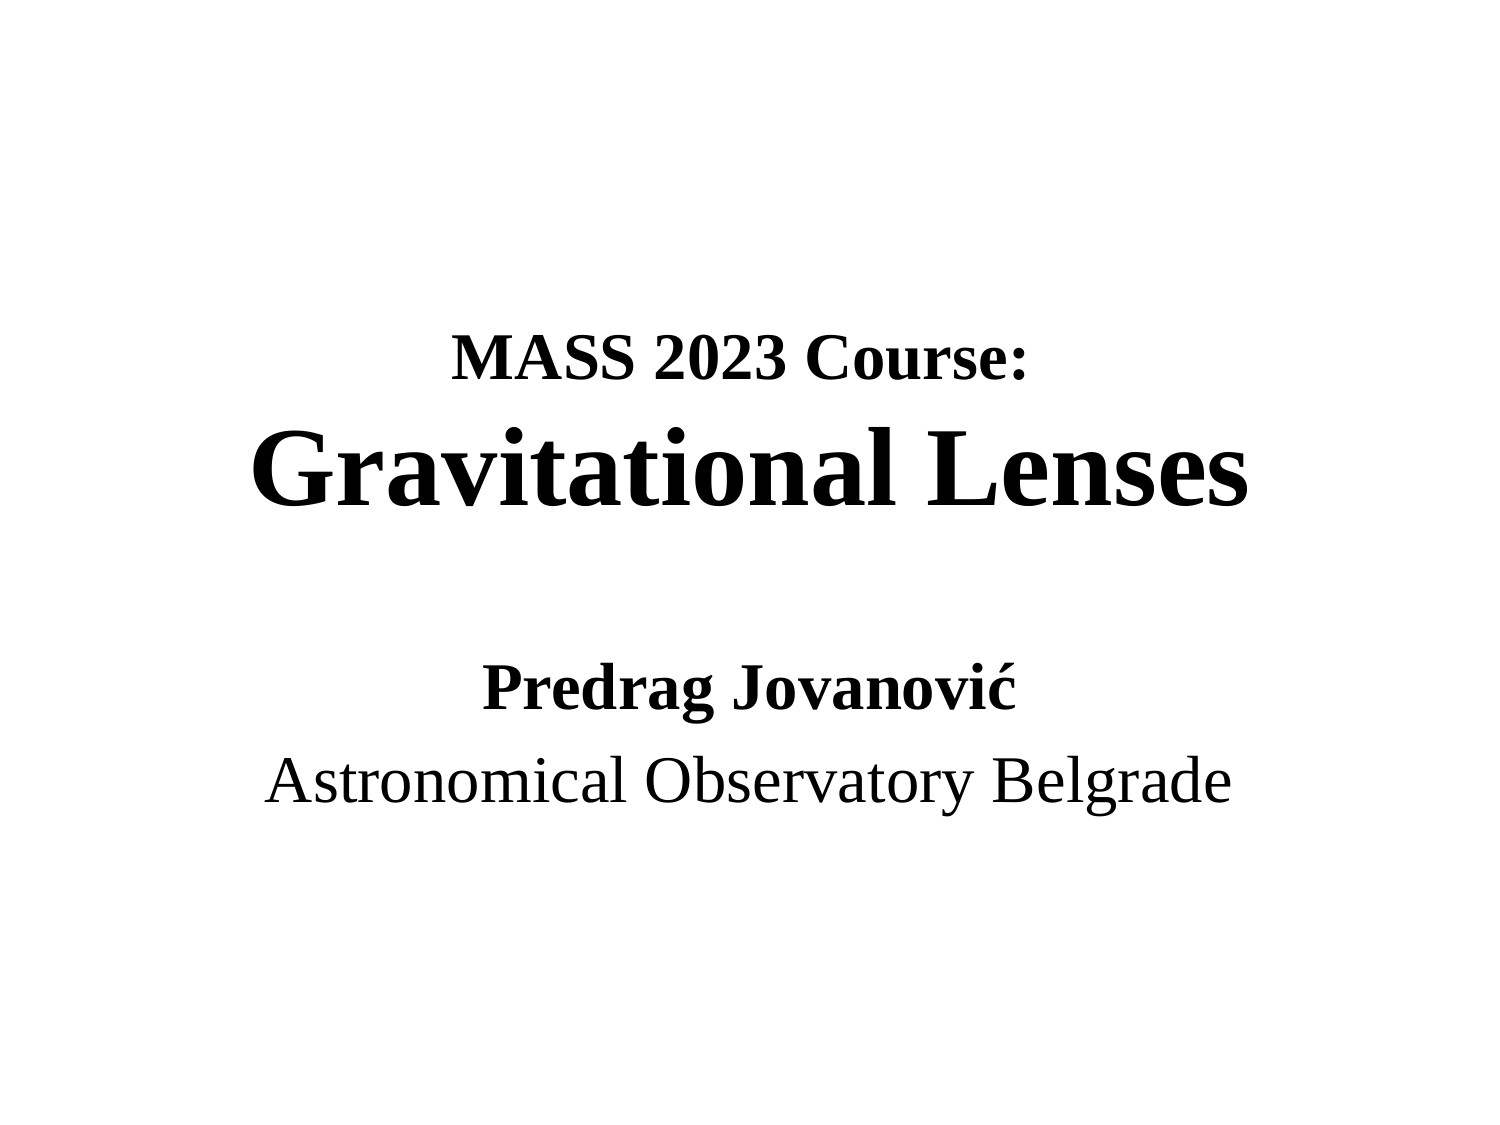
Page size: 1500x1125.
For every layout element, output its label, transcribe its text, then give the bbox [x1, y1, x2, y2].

subtitle Predrag Jovanović Astronomical Observatory Belgrade [225, 635, 1275, 836]
title MASS 2023 Course: Gravitational Lenses [112, 299, 1388, 542]
